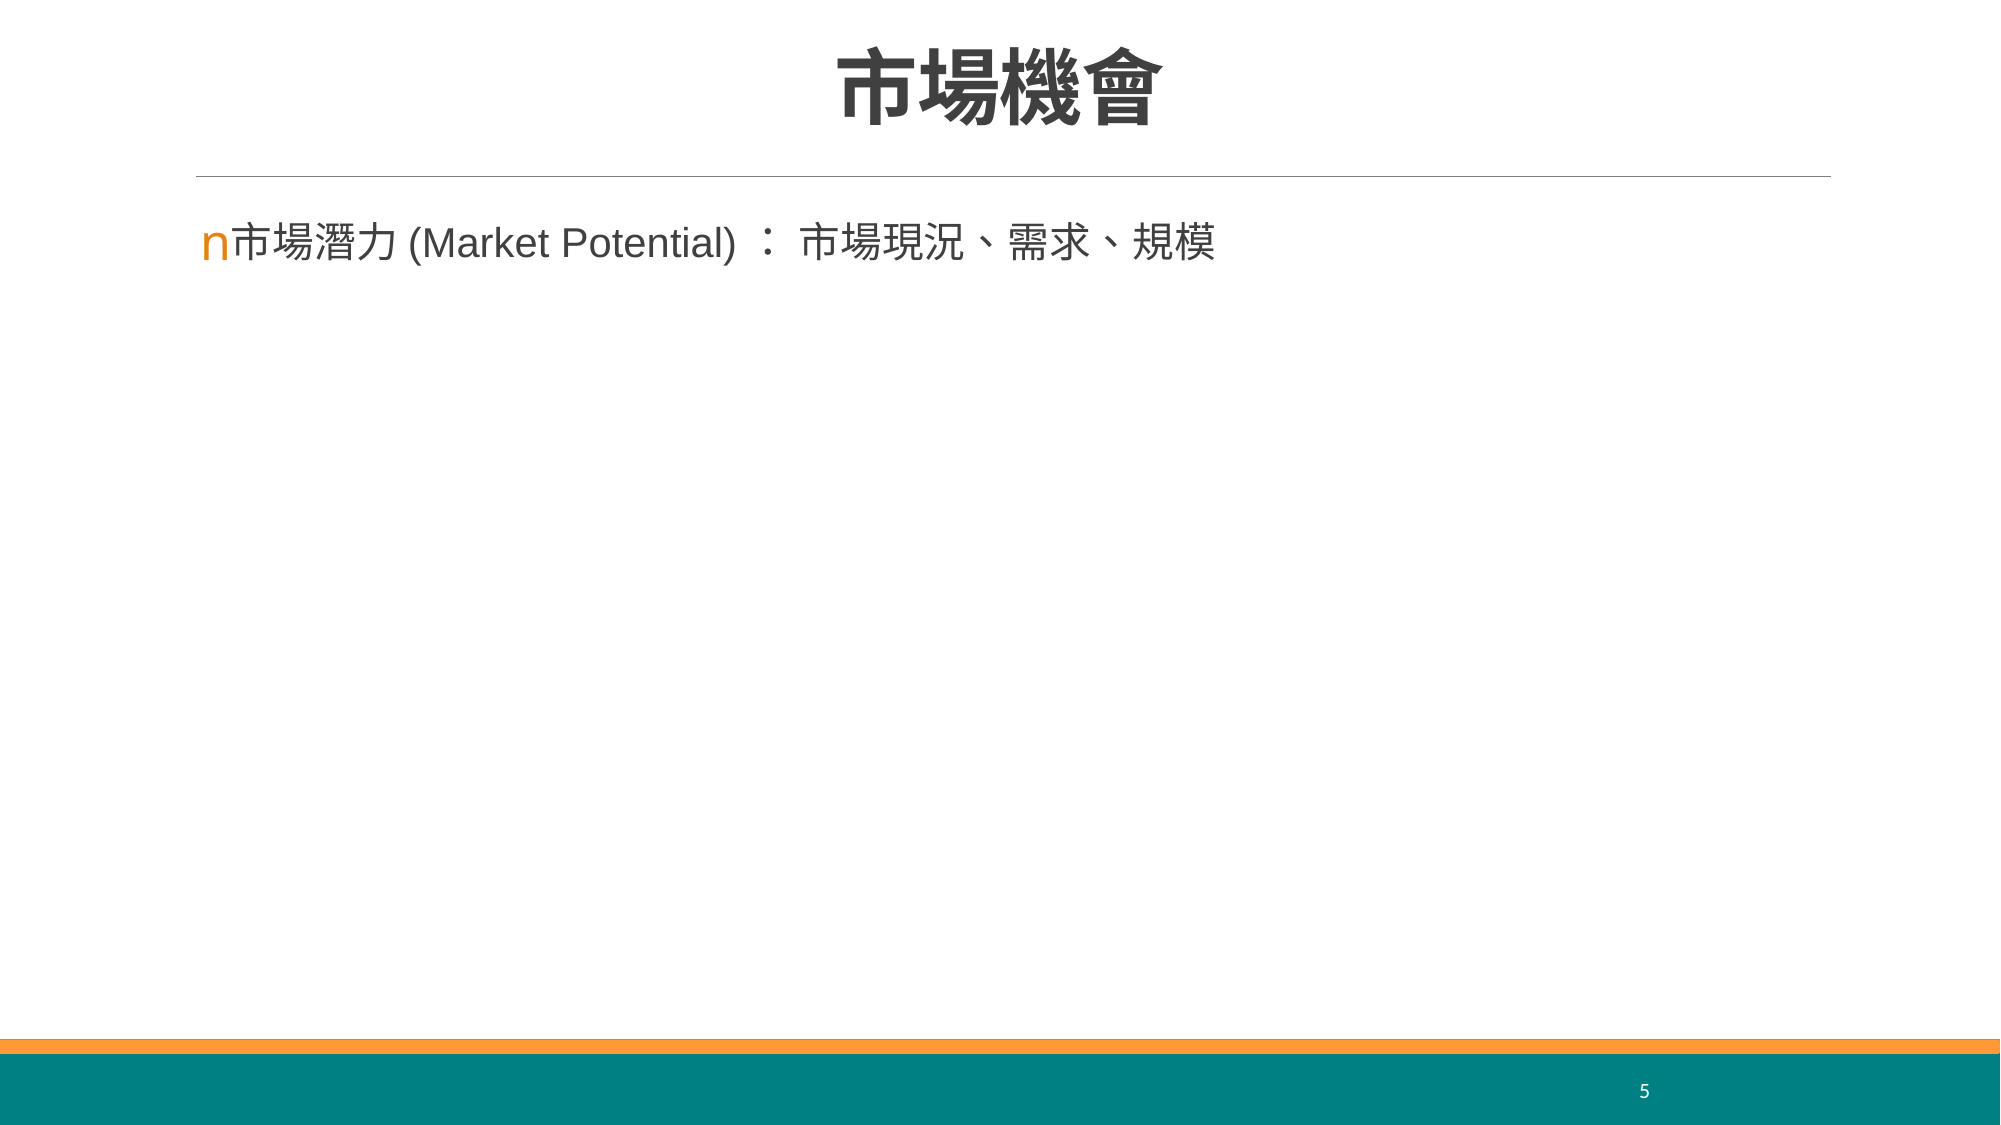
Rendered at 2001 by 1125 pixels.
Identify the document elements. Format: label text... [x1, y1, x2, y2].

text_box <編號> [1624, 1059, 1840, 1120]
text_box 市場潛力(Market Potential)： 市場現況、需求、規模 [184, 208, 1816, 999]
text_box 市場機會 [381, 0, 1619, 144]
